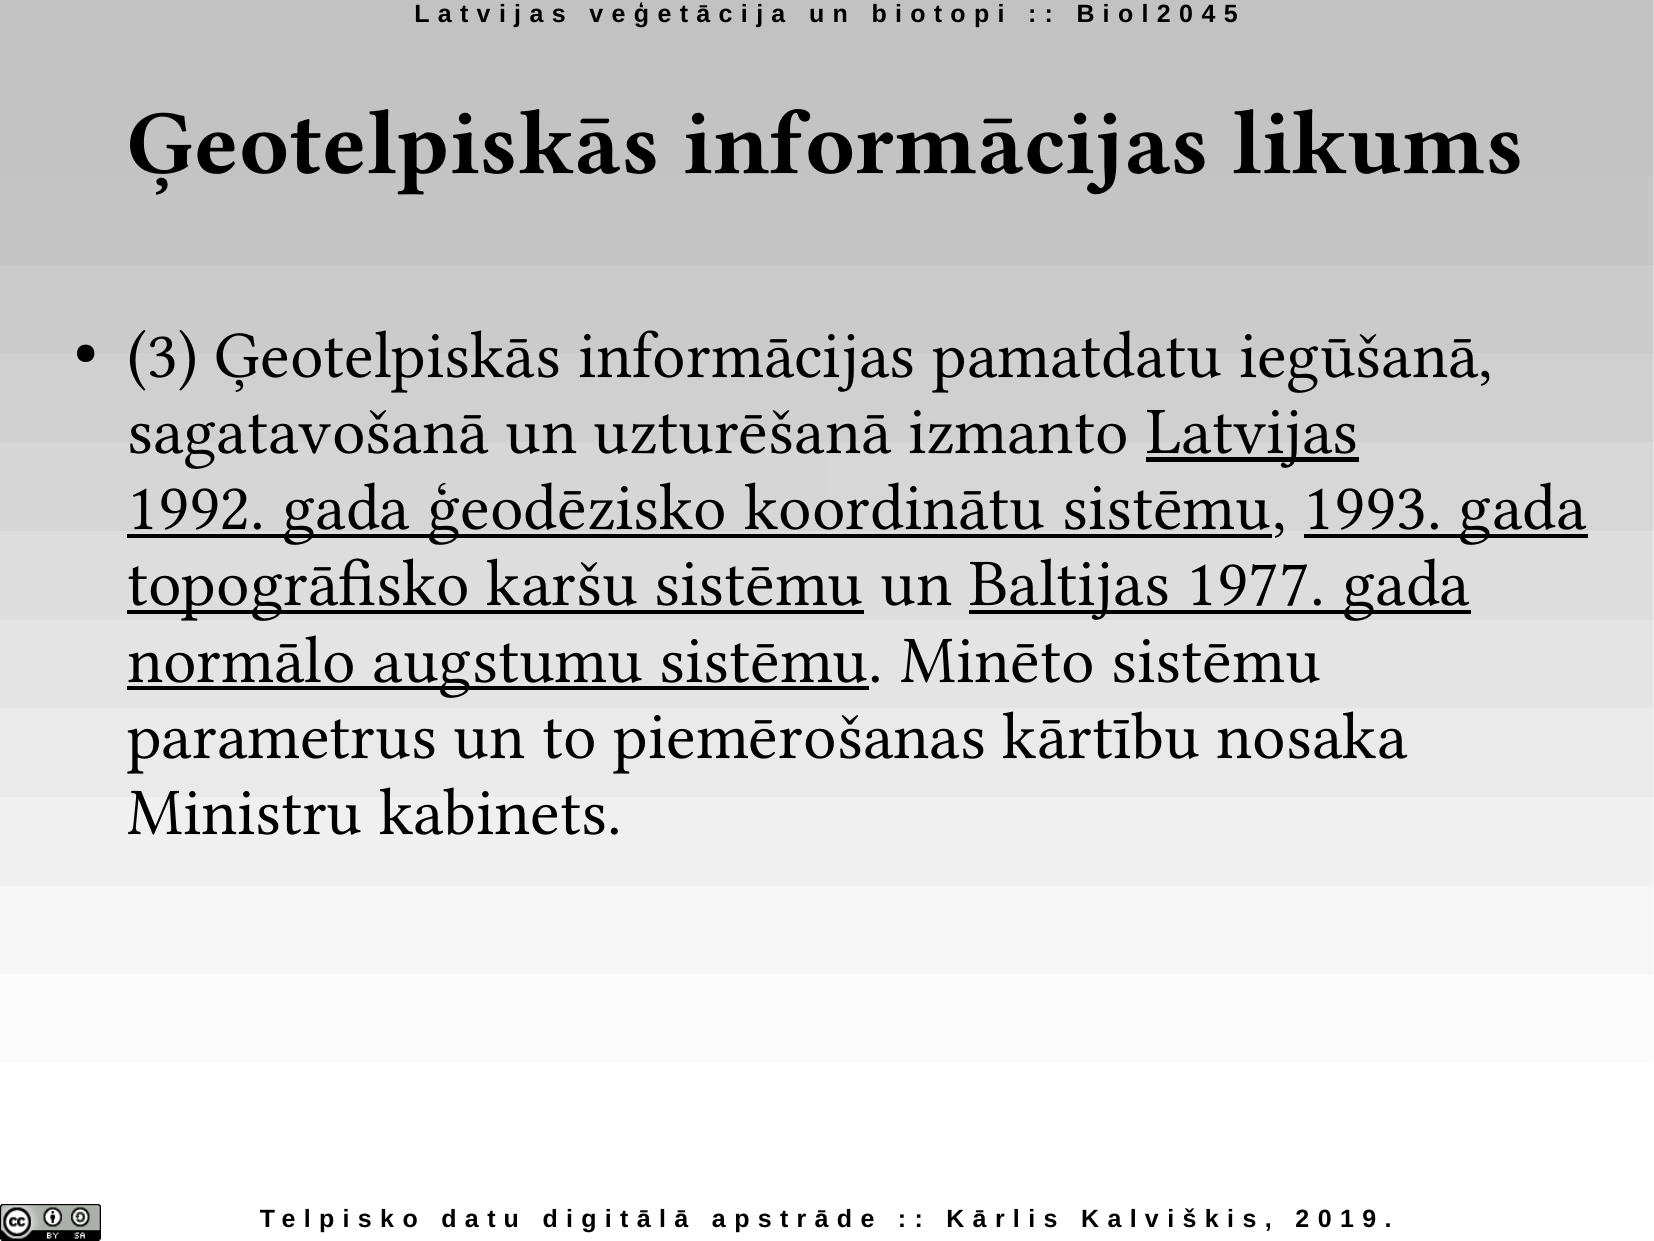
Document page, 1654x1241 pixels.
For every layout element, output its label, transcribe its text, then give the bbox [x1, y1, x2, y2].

list (3) Ģeotelpiskās informācijas pamatdatu iegūšanā, sagatavošanā un uzturēšanā izmanto Latvijas 1992. gada ģeodēzisko koordinātu sistēmu, 1993. gada topogrāfisko karšu sistēmu un Baltijas 1977. gada normālo augstumu sistēmu. Minēto sistēmu parametrus un to piemērošanas kārtību nosaka Ministru kabinets. [56, 317, 1600, 1175]
picture [0, 287, 1654, 1241]
title Ģeotelpiskās informācijas likums [0, 1, 1654, 287]
